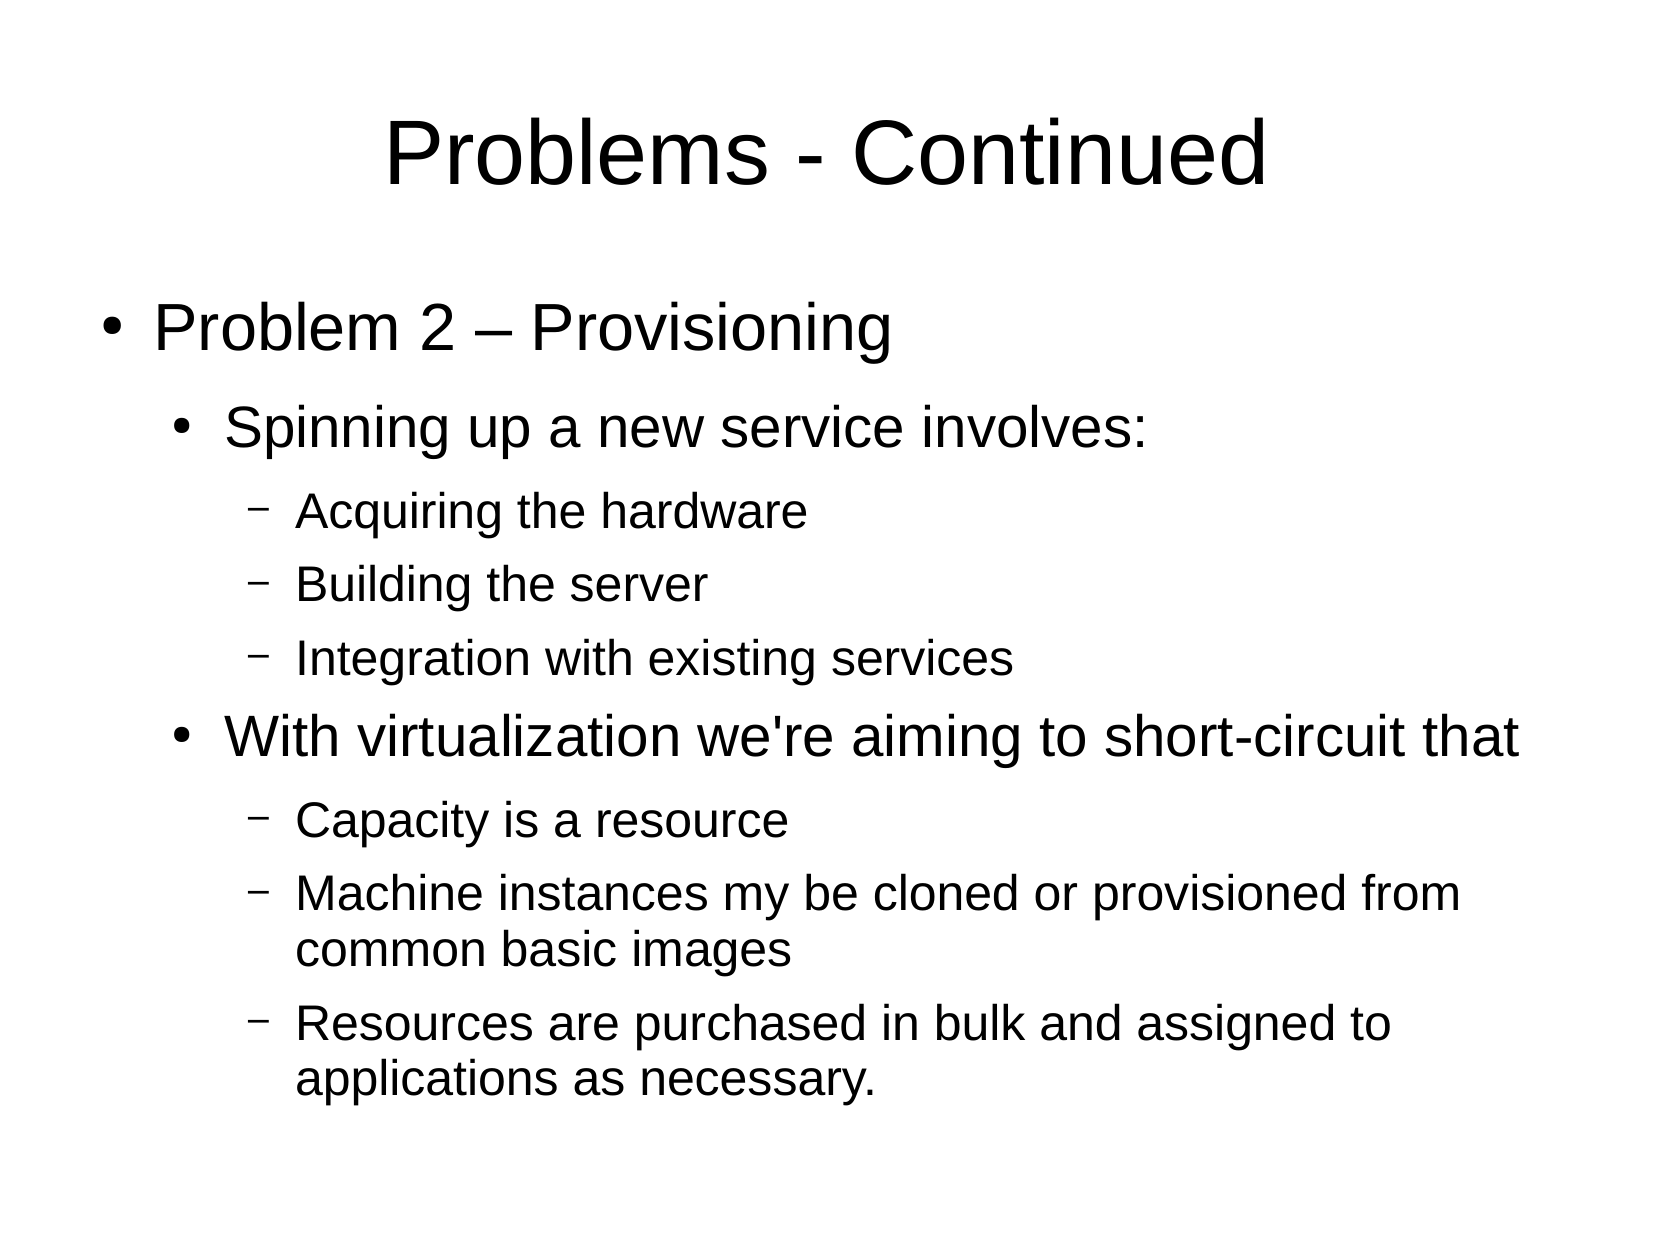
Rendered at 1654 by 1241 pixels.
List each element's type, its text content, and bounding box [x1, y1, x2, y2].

list Problem 2 – Provisioning Spinning up a new service involves: Acquiring the hardware Building the server Integration with existing services With virtualization we're aiming to short-circuit that Capacity is a resource Machine instances my be cloned or provisioned from common basic images Resources are purchased in bulk and assigned to applications as necessary. [82, 290, 1571, 1109]
title Problems - Continued [82, 49, 1571, 257]
